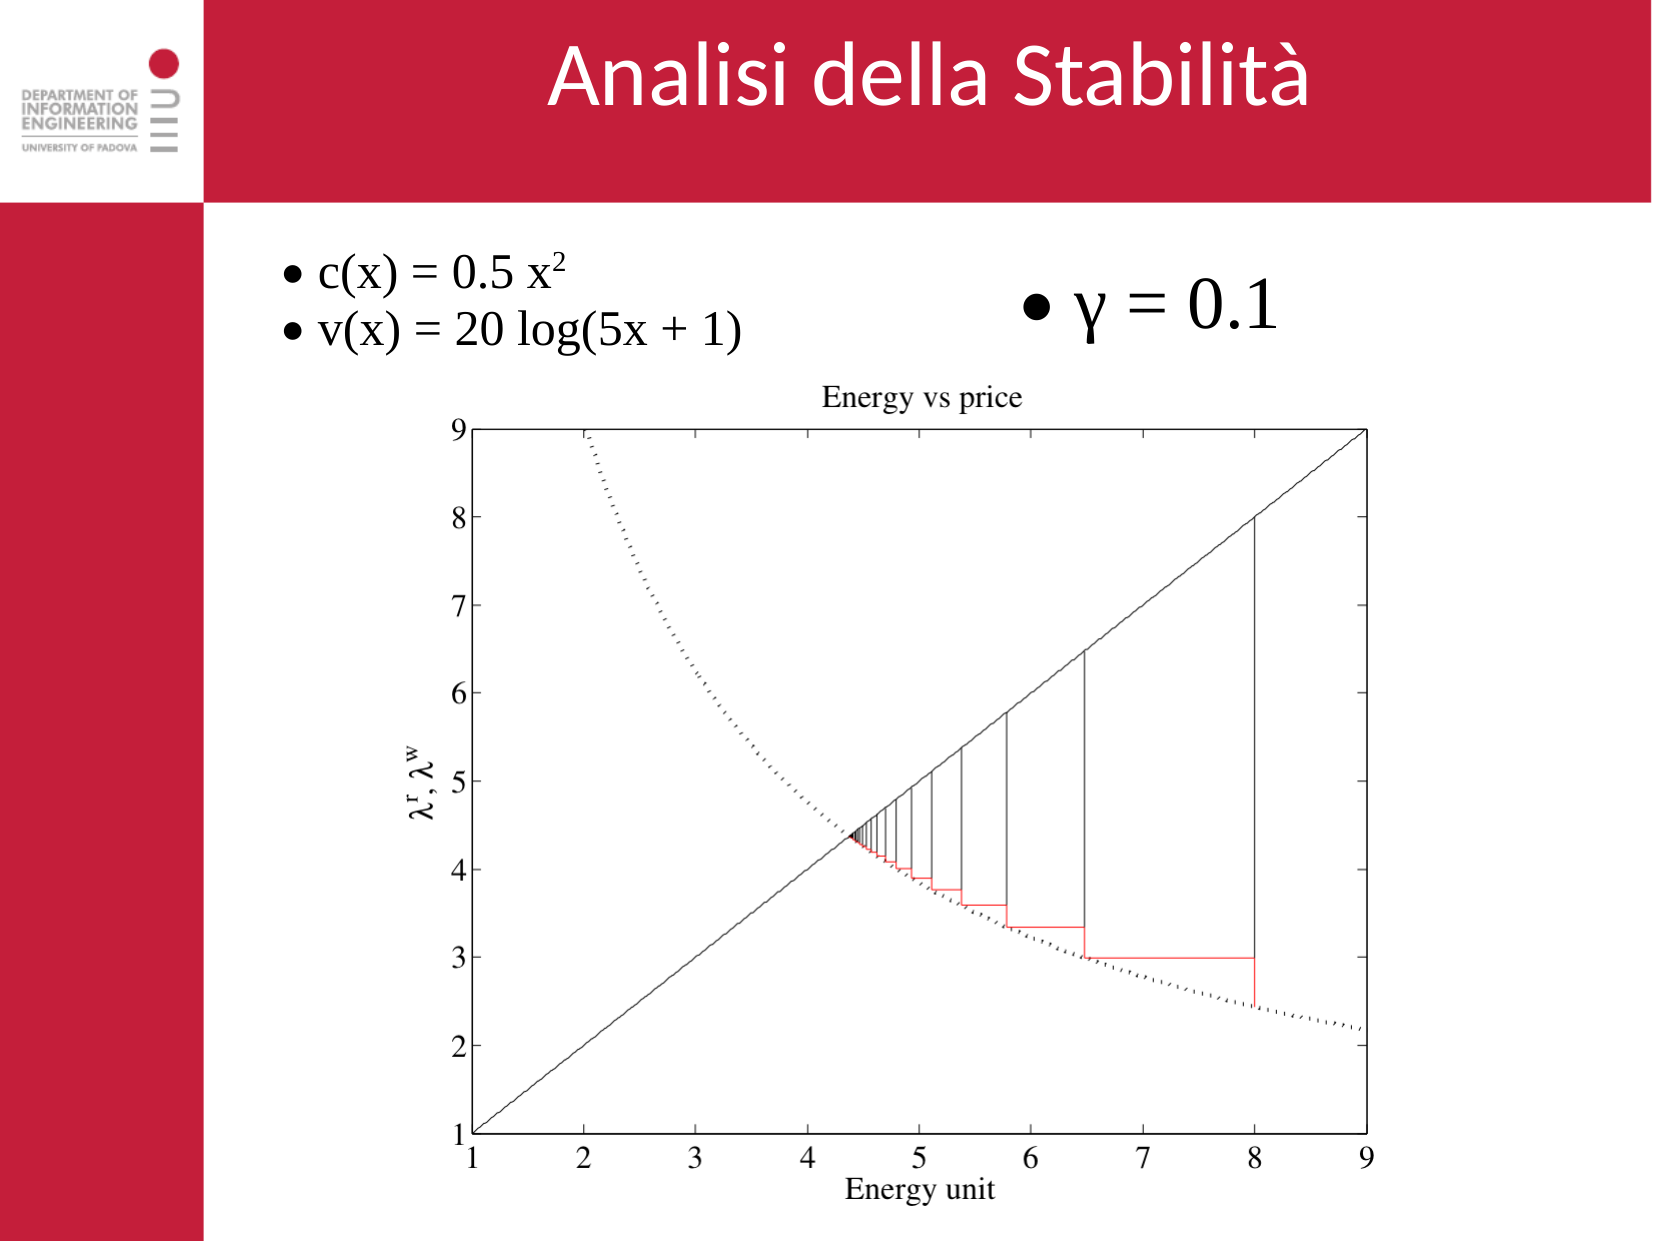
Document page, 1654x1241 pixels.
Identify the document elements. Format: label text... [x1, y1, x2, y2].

text_box • c(x) = 0.5 x2 • v(x) = 20 log(5x + 1) [265, 236, 886, 374]
text_box • γ = 0.1 [1003, 253, 1300, 373]
picture [0, 0, 1654, 1241]
text_box Analisi della Stabilità [206, 29, 1654, 178]
